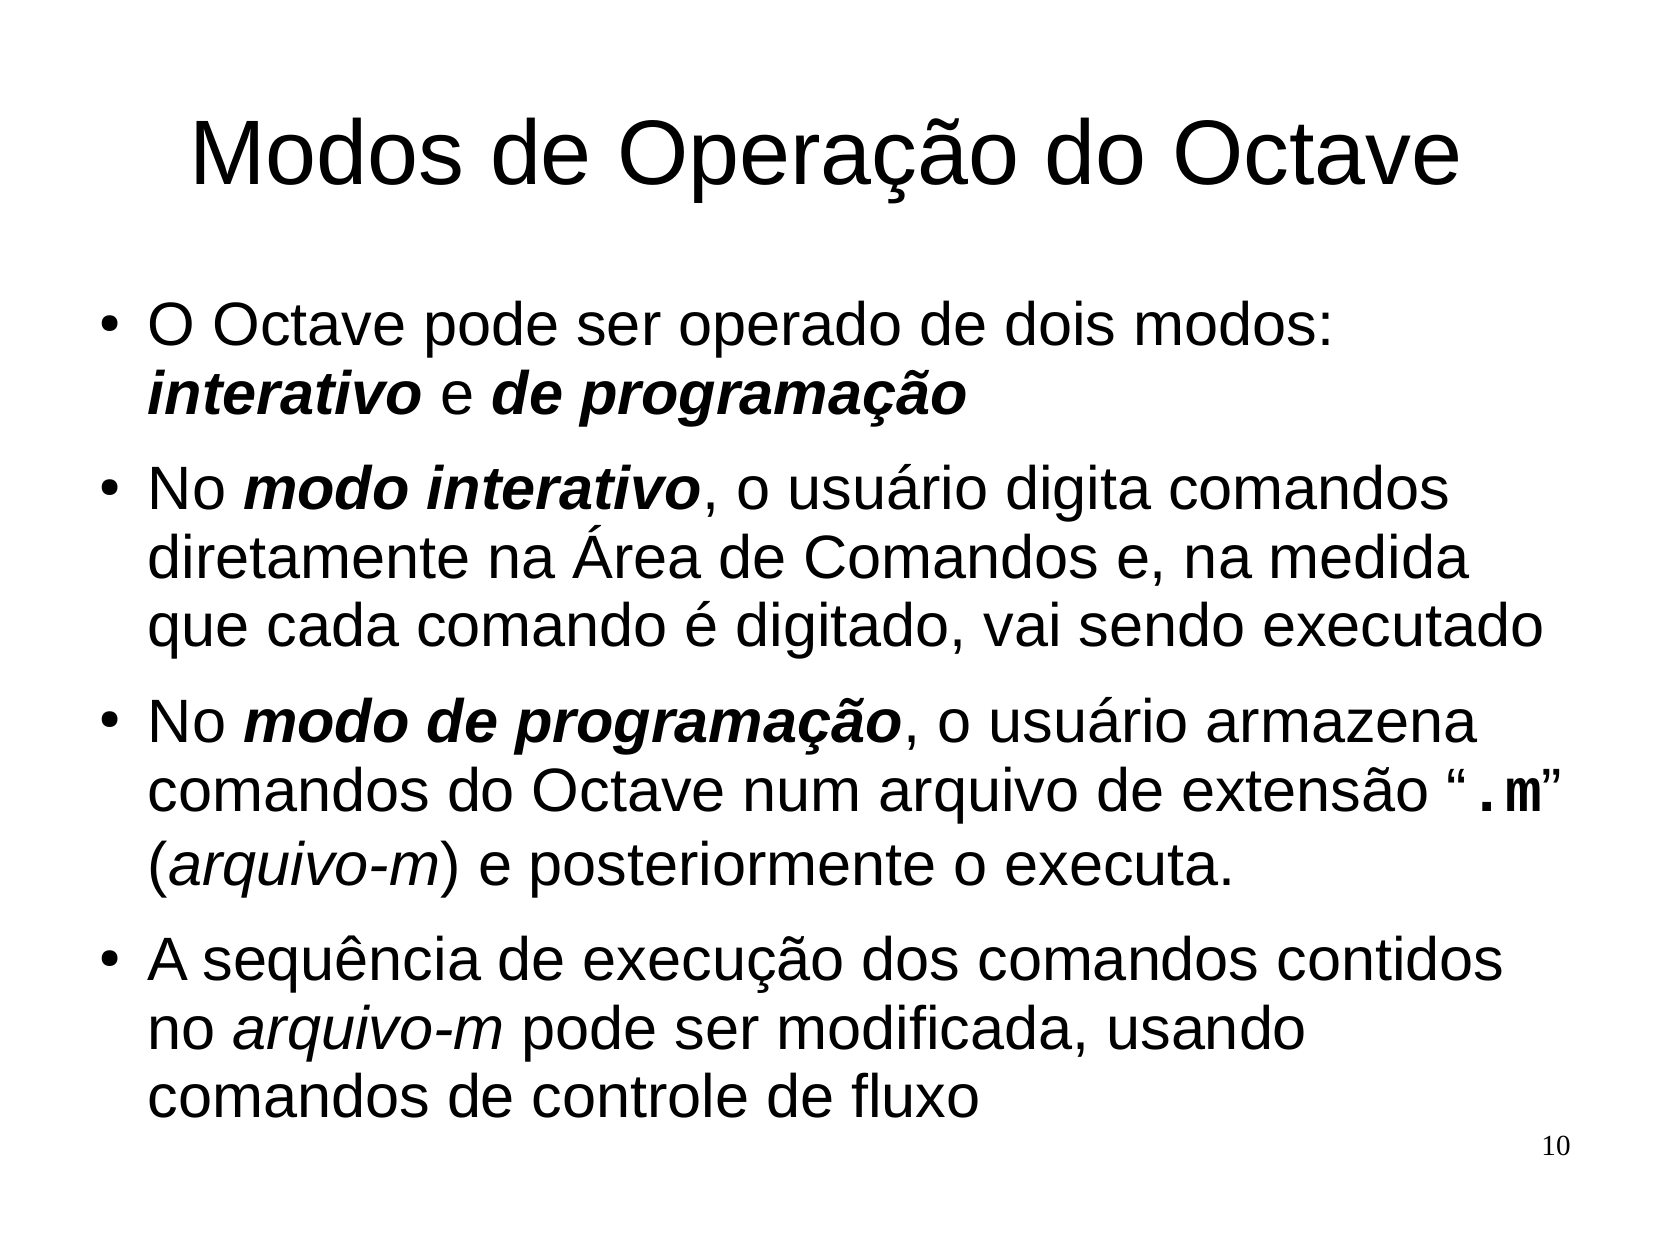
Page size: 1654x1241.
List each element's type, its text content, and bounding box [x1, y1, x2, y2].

title Modos de Operação do Octave [82, 49, 1571, 257]
list O Octave pode ser operado de dois modos: interativo e de programação No modo interativo, o usuário digita comandos diretamente na Área de Comandos e, na medida que cada comando é digitado, vai sendo executado No modo de programação, o usuário armazena comandos do Octave num arquivo de extensão “.m” (arquivo-m) e posteriormente o executa. A sequência de execução dos comandos contidos no arquivo-m pode ser modificada, usando comandos de controle de fluxo [82, 290, 1571, 1146]
